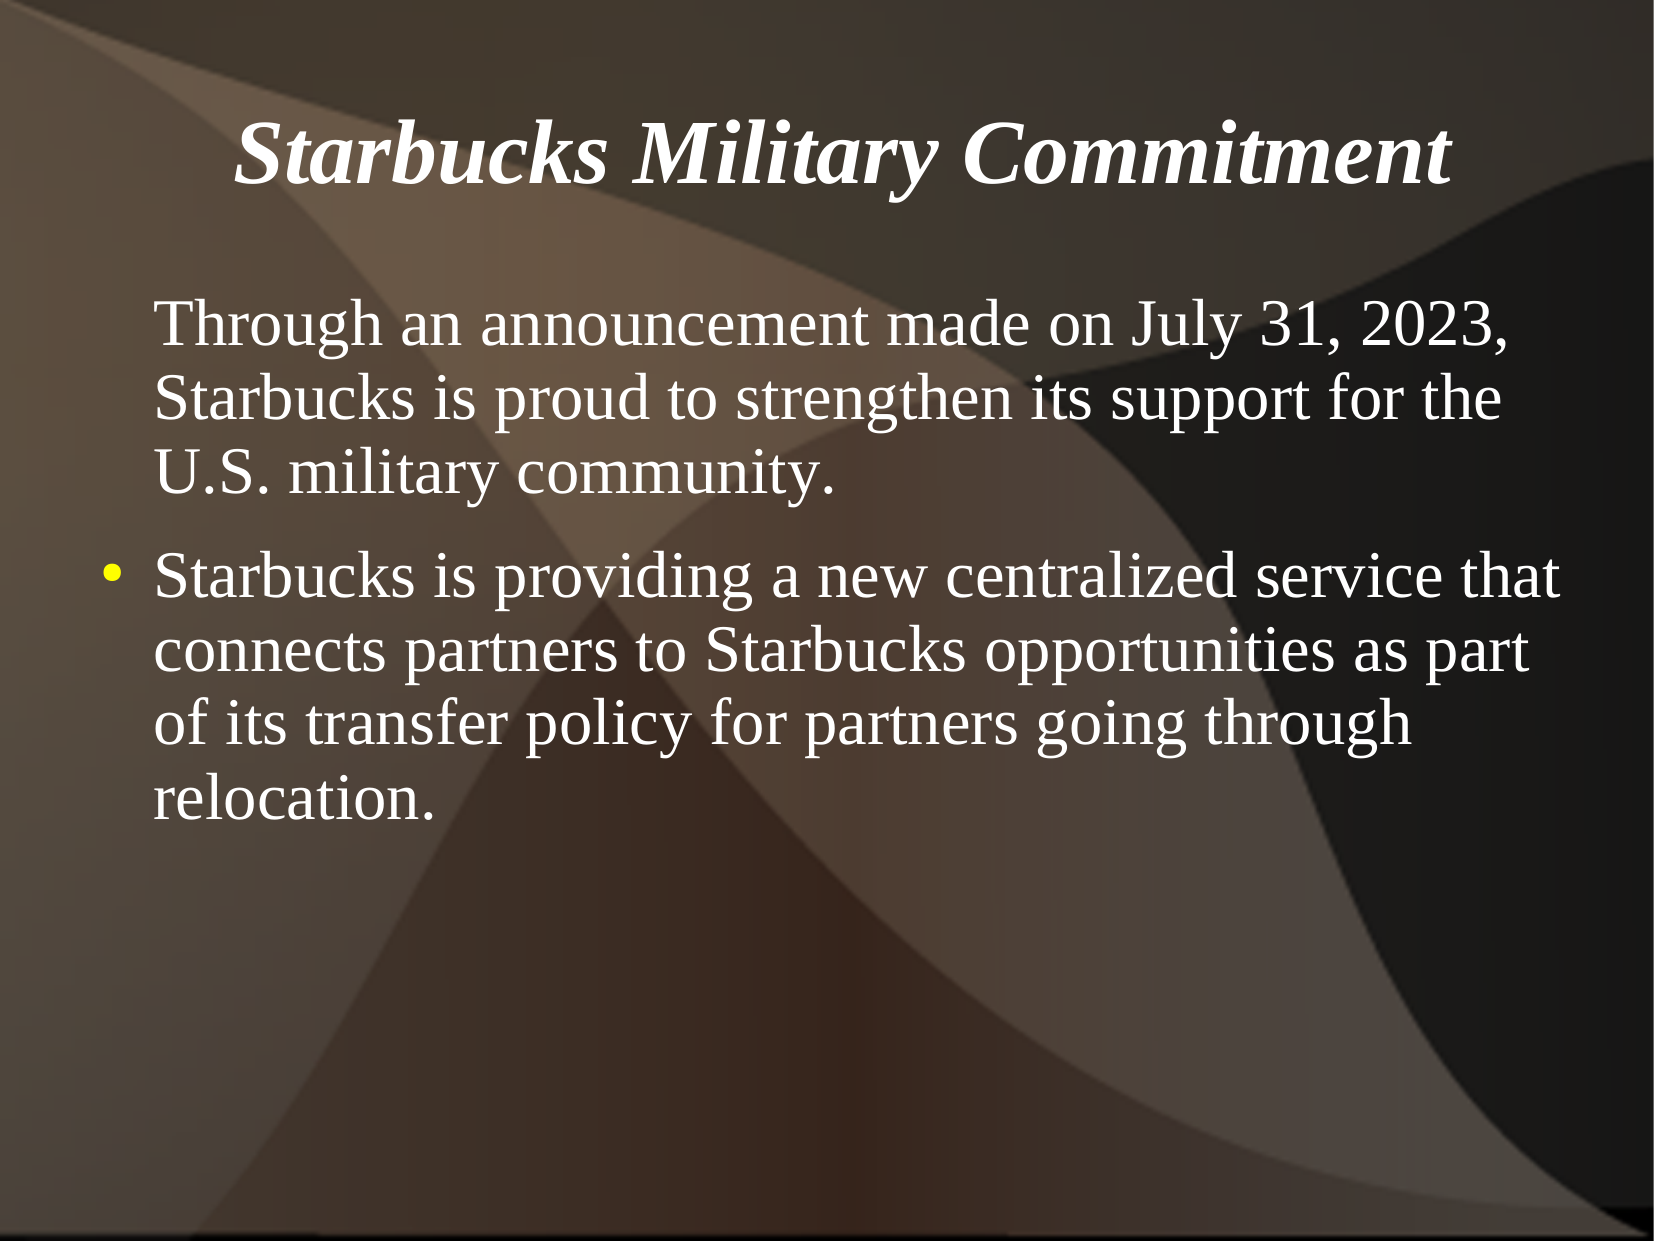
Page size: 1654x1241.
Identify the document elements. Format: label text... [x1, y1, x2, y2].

picture [0, 0, 1654, 1241]
title Starbucks Military Commitment [82, 49, 1571, 257]
list Through an announcement made on July 31, 2023, Starbucks is proud to strengthen its support for the U.S. military community. Starbucks is providing a new centralized service that connects partners to Starbucks opportunities as part of its transfer policy for partners going through relocation. [82, 285, 1571, 1105]
